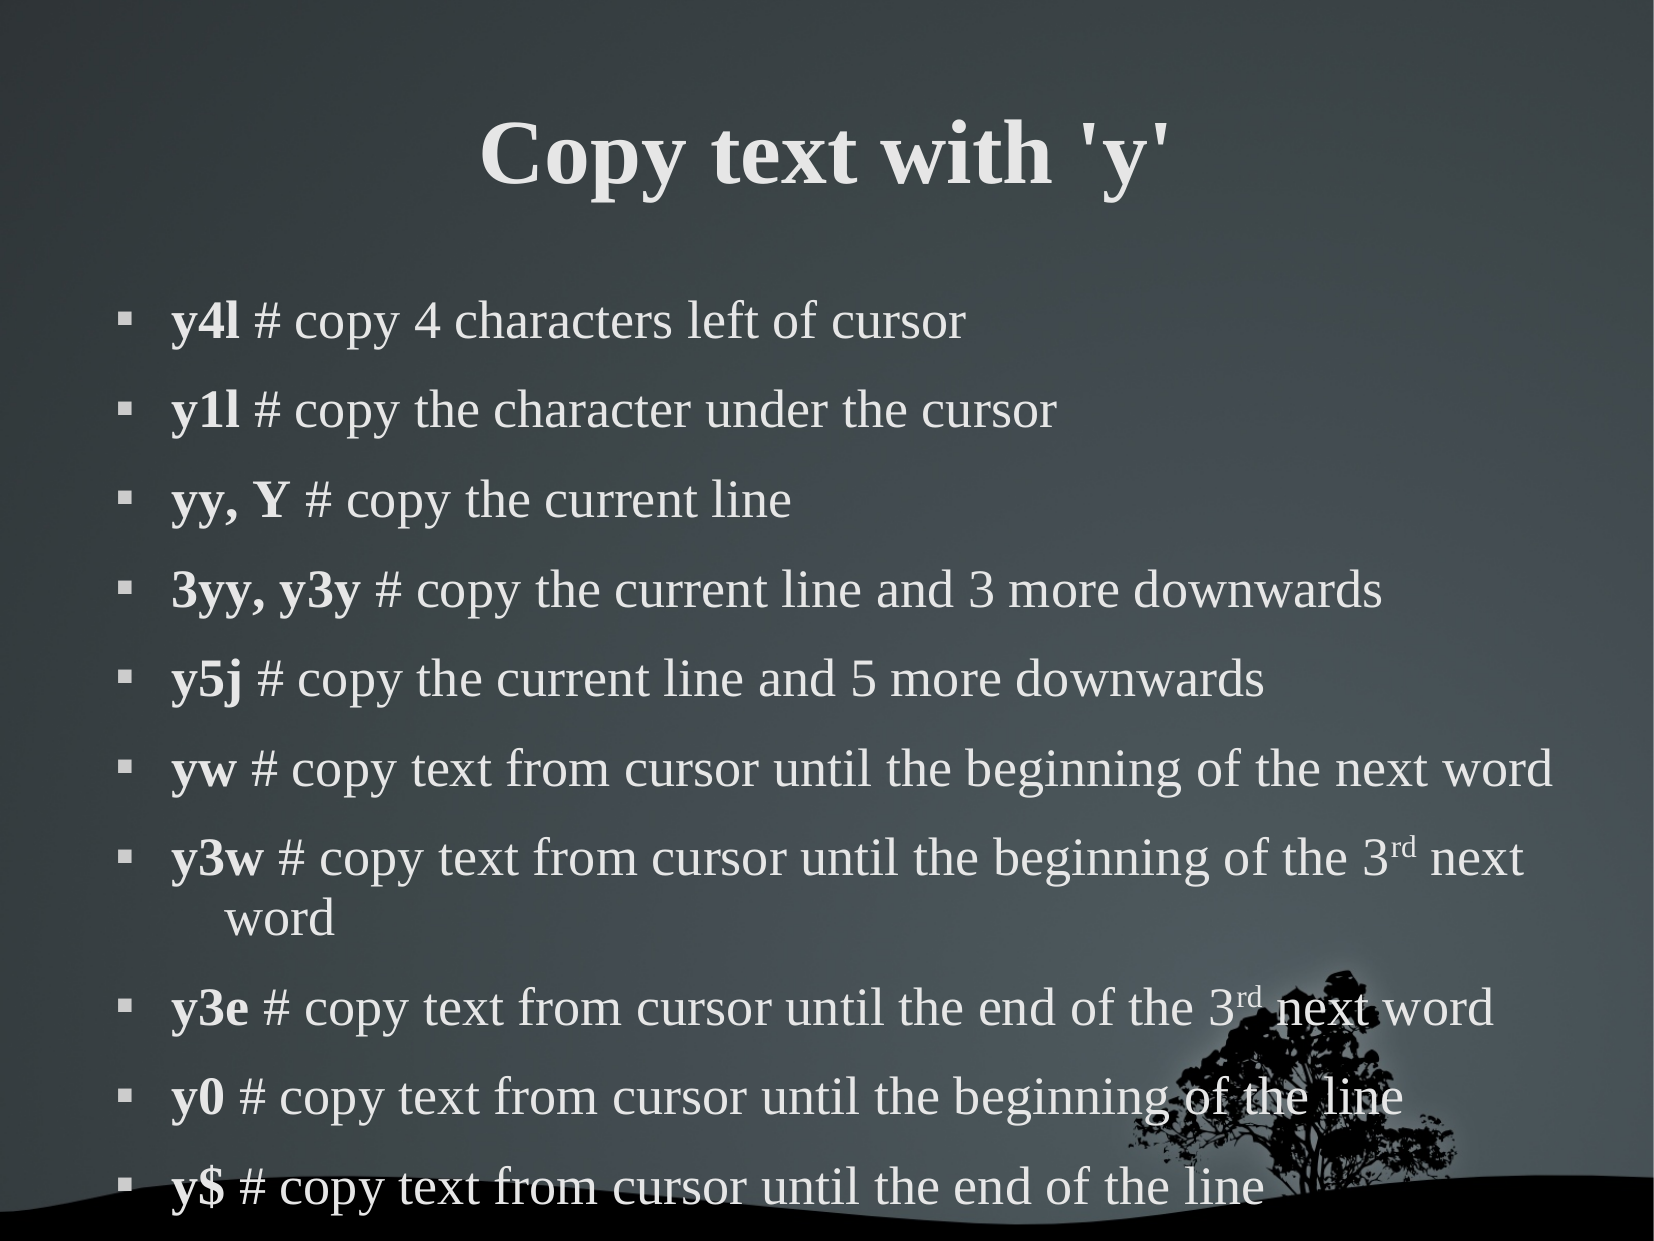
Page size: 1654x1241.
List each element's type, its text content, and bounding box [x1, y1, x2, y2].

title Copy text with 'y' [82, 49, 1571, 257]
picture [0, 0, 1654, 1241]
list y4l # copy 4 characters left of cursor y1l # copy the character under the cursor yy, Y # copy the current line 3yy, y3y # copy the current line and 3 more downwards y5j # copy the current line and 5 more downwards yw # copy text from cursor until the beginning of the next word y3w # copy text from cursor until the beginning of the 3rd next word y3e # copy text from cursor until the end of the 3rd next word y0 # copy text from cursor until the beginning of the line y$ # copy text from cursor until the end of the line [82, 290, 1571, 1210]
